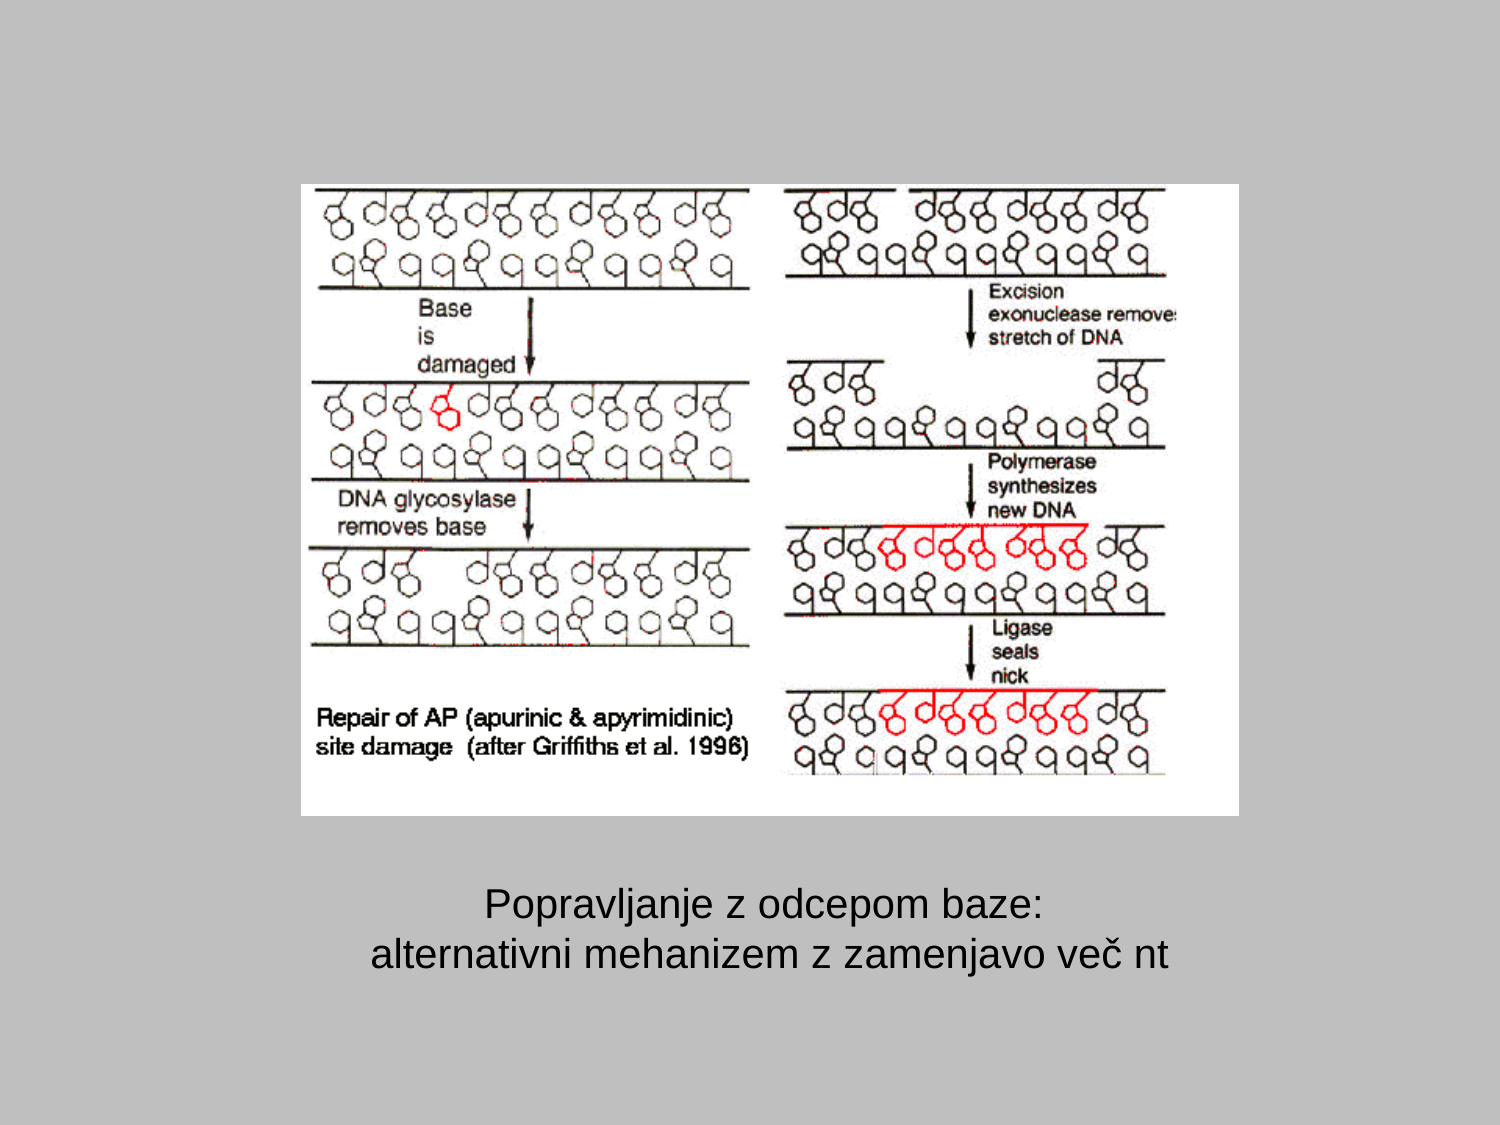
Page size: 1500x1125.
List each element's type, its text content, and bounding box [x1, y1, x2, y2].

text_box Popravljanje z odcepom baze: alternativni mehanizem z zamenjavo več nt [355, 869, 1184, 985]
picture [301, 184, 1239, 816]
